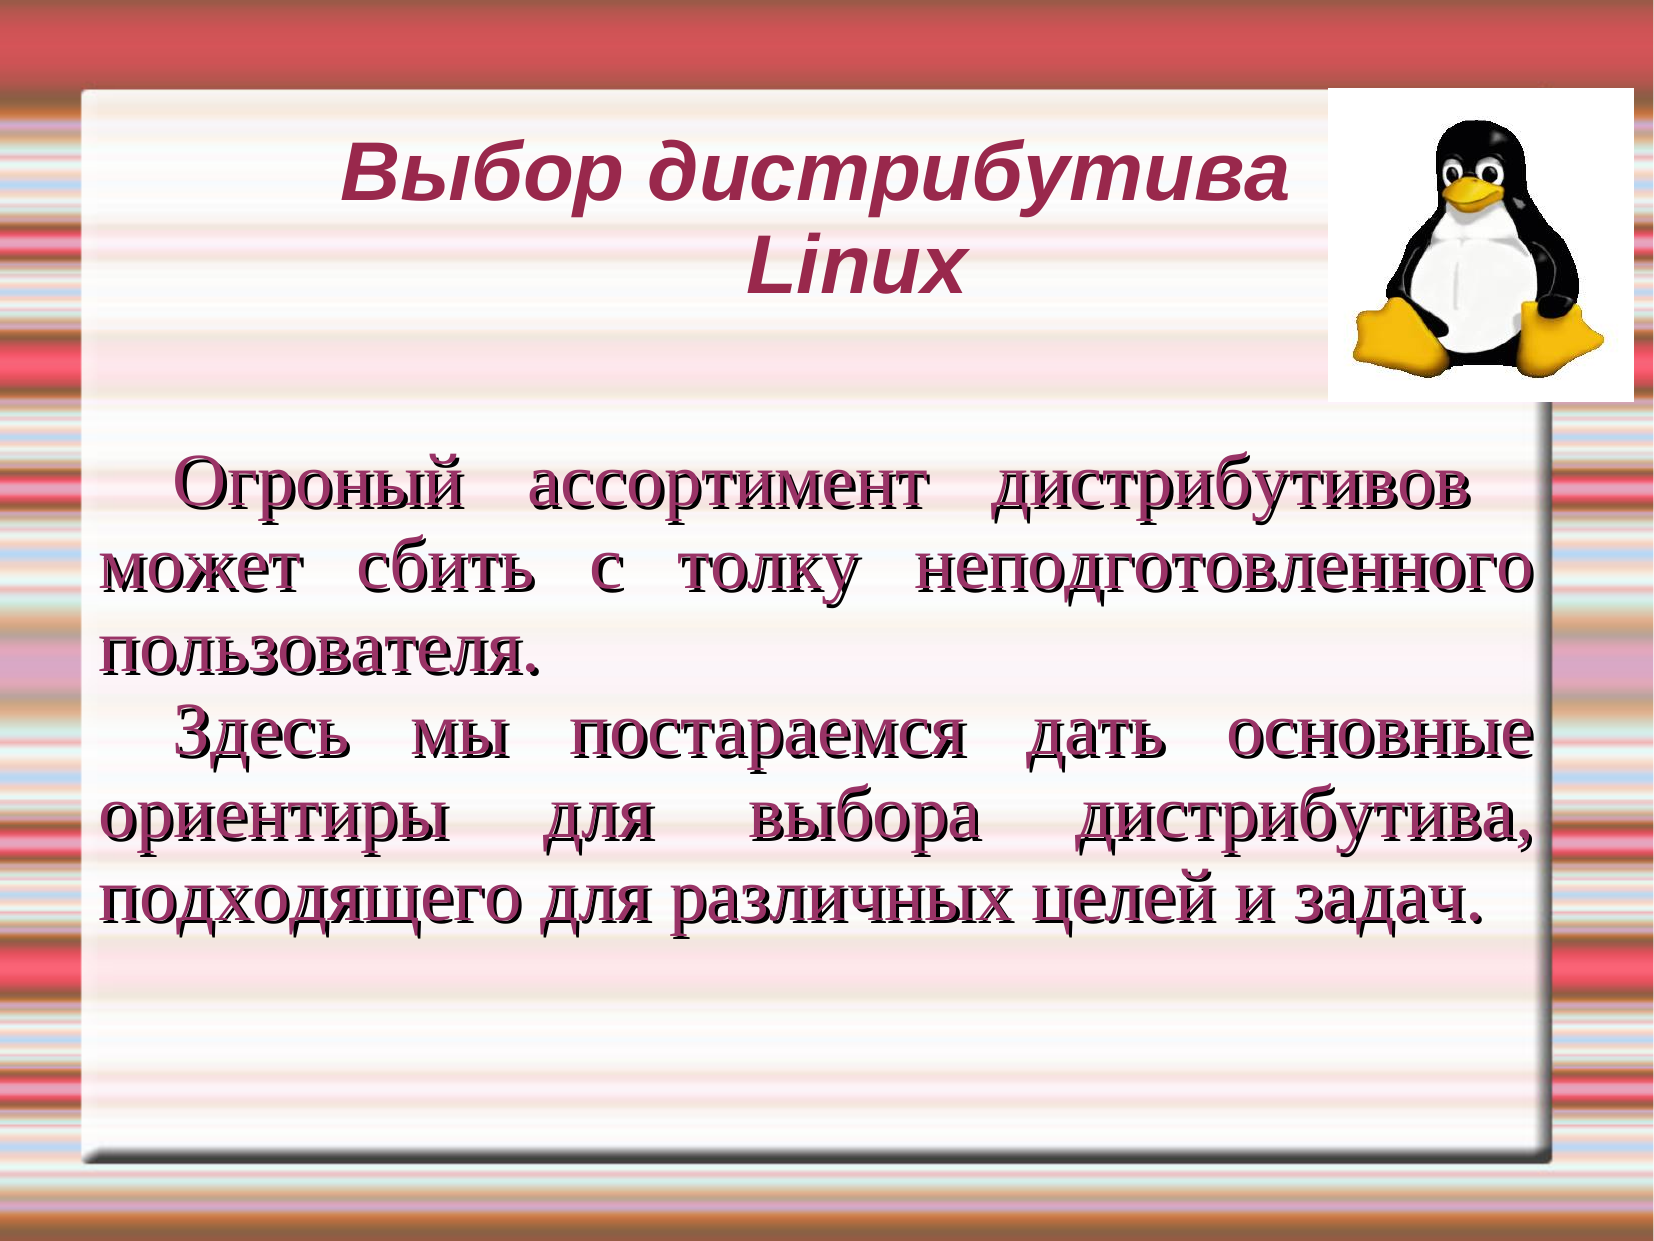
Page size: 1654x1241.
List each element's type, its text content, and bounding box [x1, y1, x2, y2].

picture [0, 0, 1654, 1241]
text_box Огроный ассортимент дистрибутивов может сбить с толку неподготовленного пользователя. Здесь мы постараемся дать основные ориентиры для выбора дистрибутива, подходящего для различных целей и задач. [99, 383, 1536, 1022]
title Выбор дистрибутива Linux [121, 114, 1328, 322]
